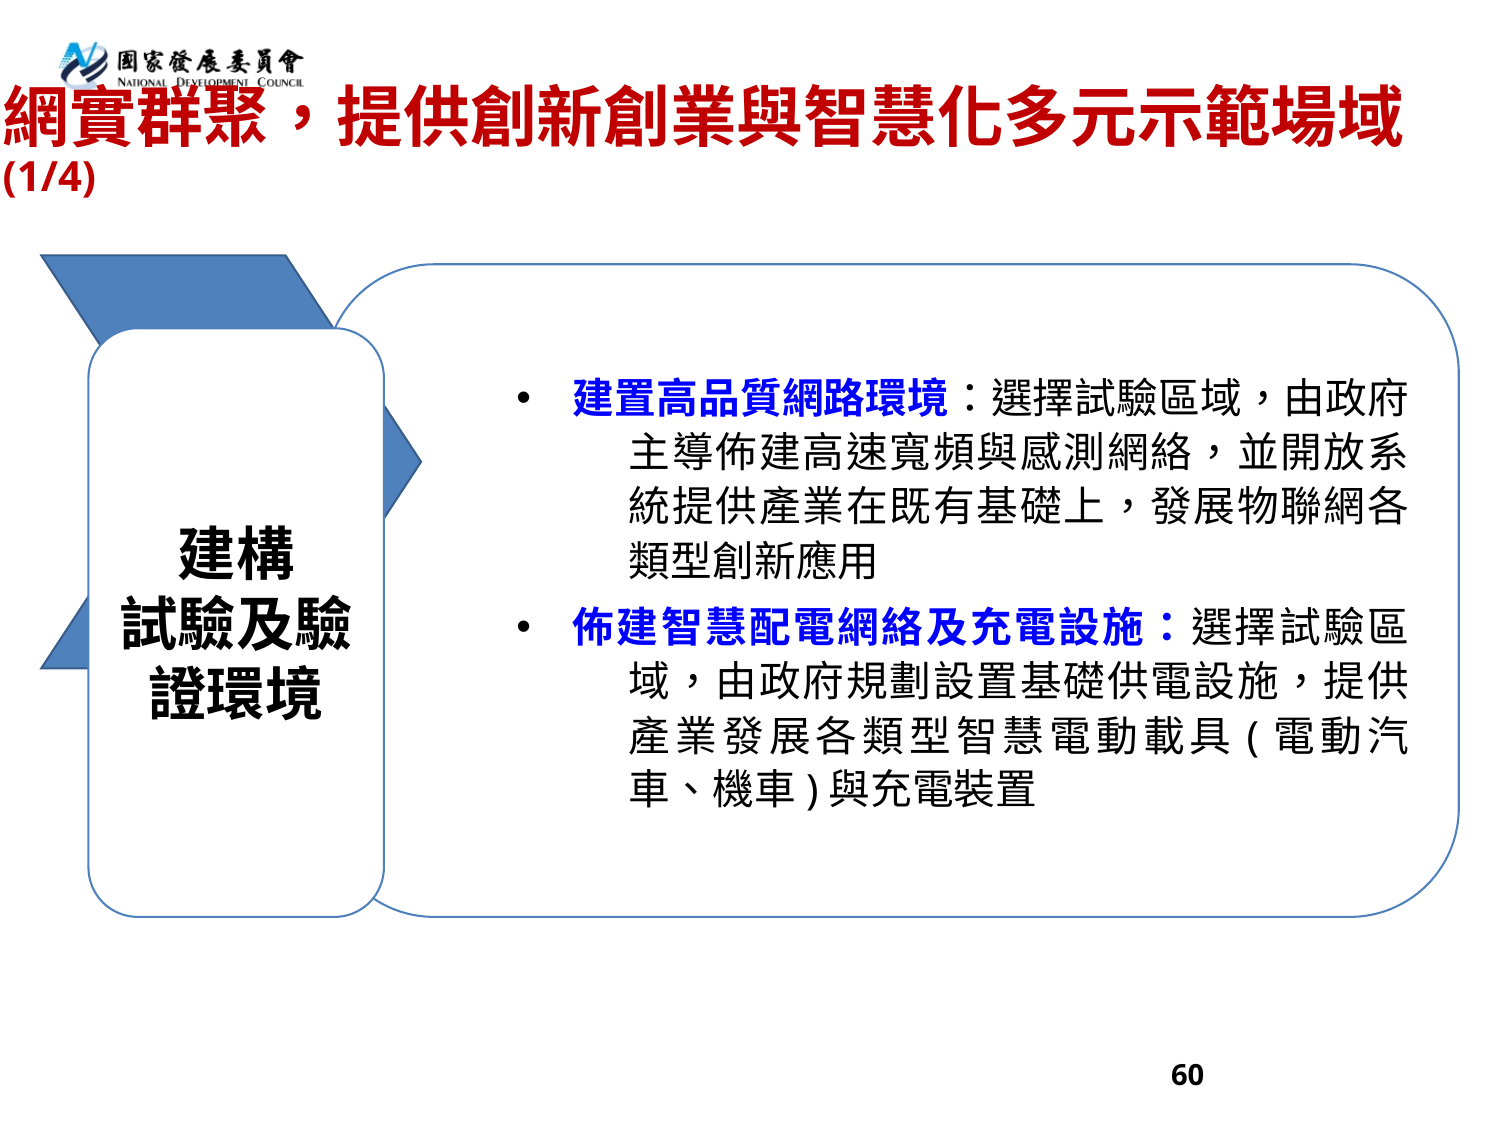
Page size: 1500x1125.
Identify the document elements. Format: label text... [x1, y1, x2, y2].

text_box 建構 試驗及驗證環境 [88, 328, 384, 917]
text_box [384, 405, 422, 519]
title 網實群聚，提供創新創業與智慧化多元示範場域(1/4) [0, 63, 1500, 222]
text_box [41, 597, 88, 669]
text_box 60 [1156, 1045, 1500, 1106]
text_box 建置高品質網路環境：選擇試驗區域，由政府主導佈建高速寬頻與感測網絡，並開放系統提供產業在既有基礎上，發展物聯網各類型創新應用 佈建智慧配電網絡及充電設施：選擇試驗區域，由政府規劃設置基礎供電設施，提供產業發展各類型智慧電動載具(電動汽車、機車)與充電裝置 [334, 264, 1459, 917]
text_box [41, 255, 334, 345]
